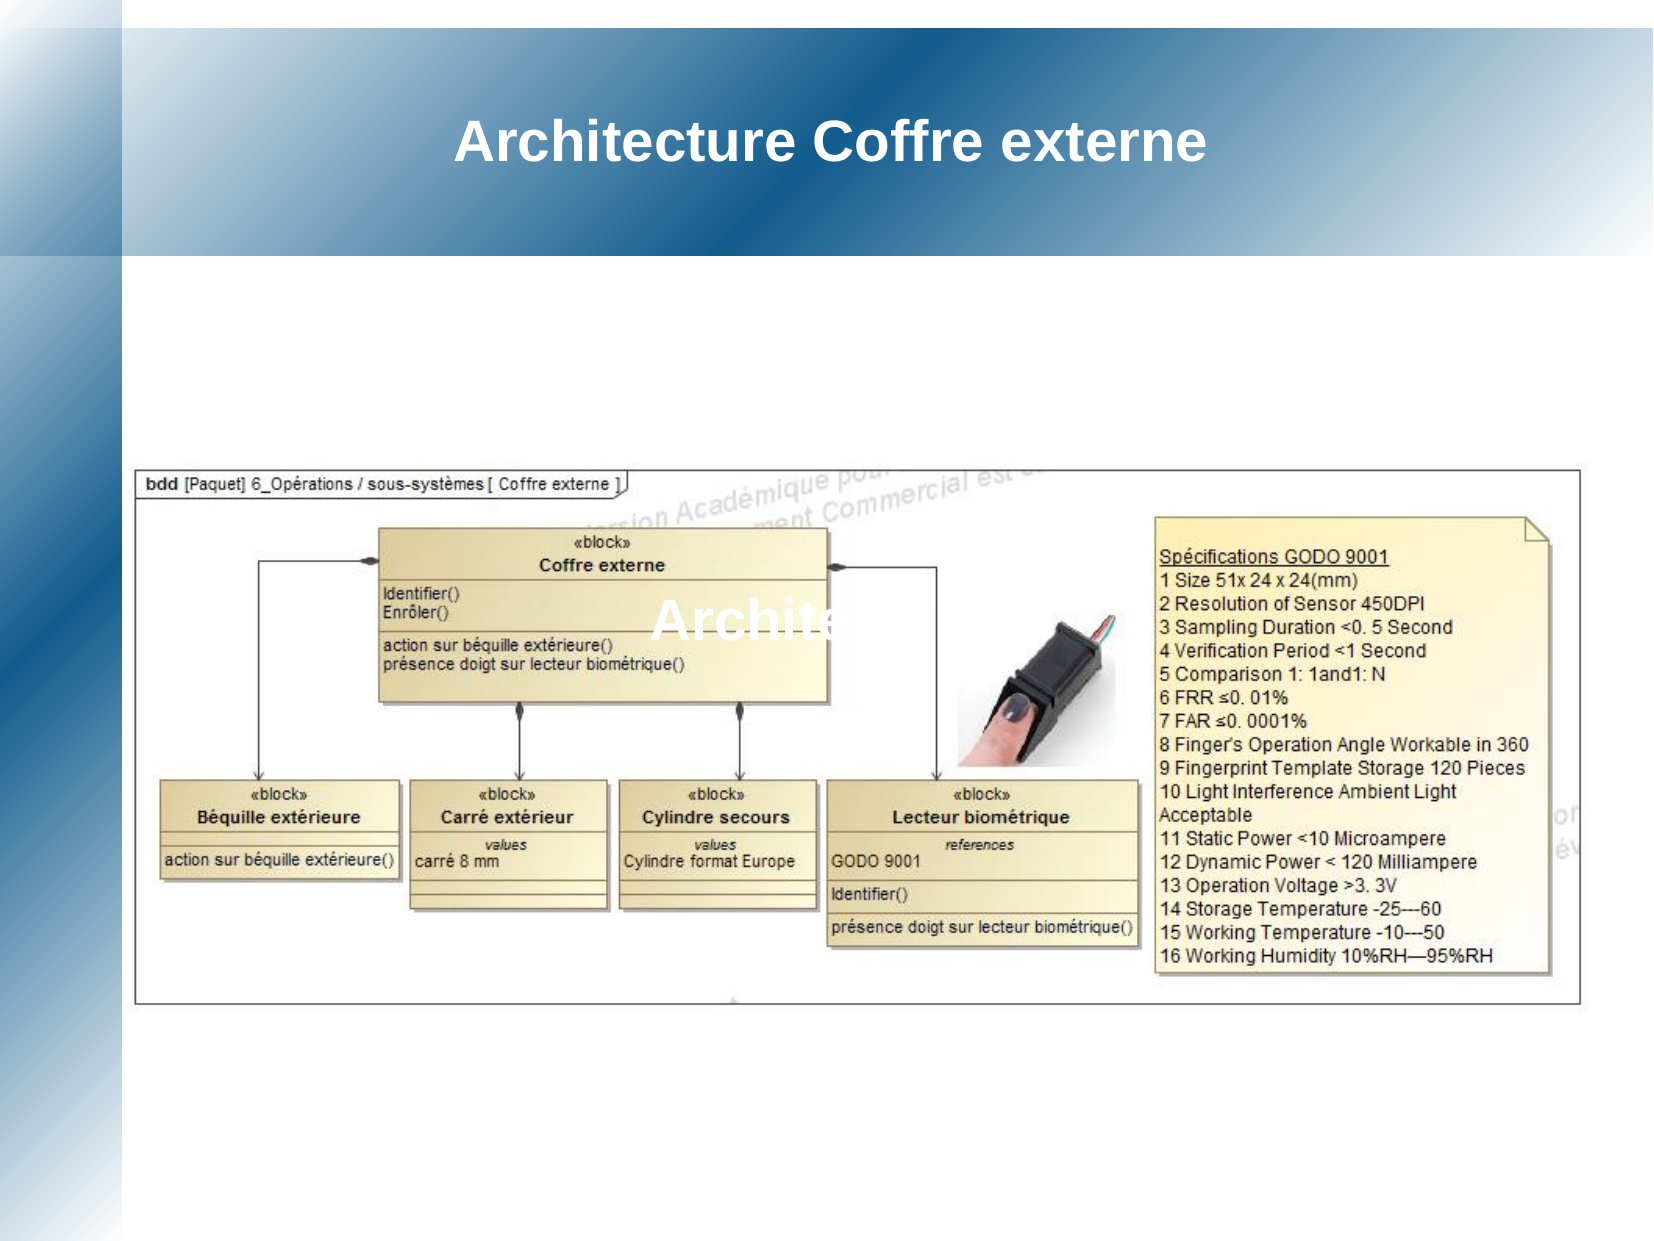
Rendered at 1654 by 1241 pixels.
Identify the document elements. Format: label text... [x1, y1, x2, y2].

text_box Architecture [634, 586, 1025, 654]
title Architecture Coffre externe [125, 45, 1537, 238]
subtitle [127, 323, 1603, 1167]
